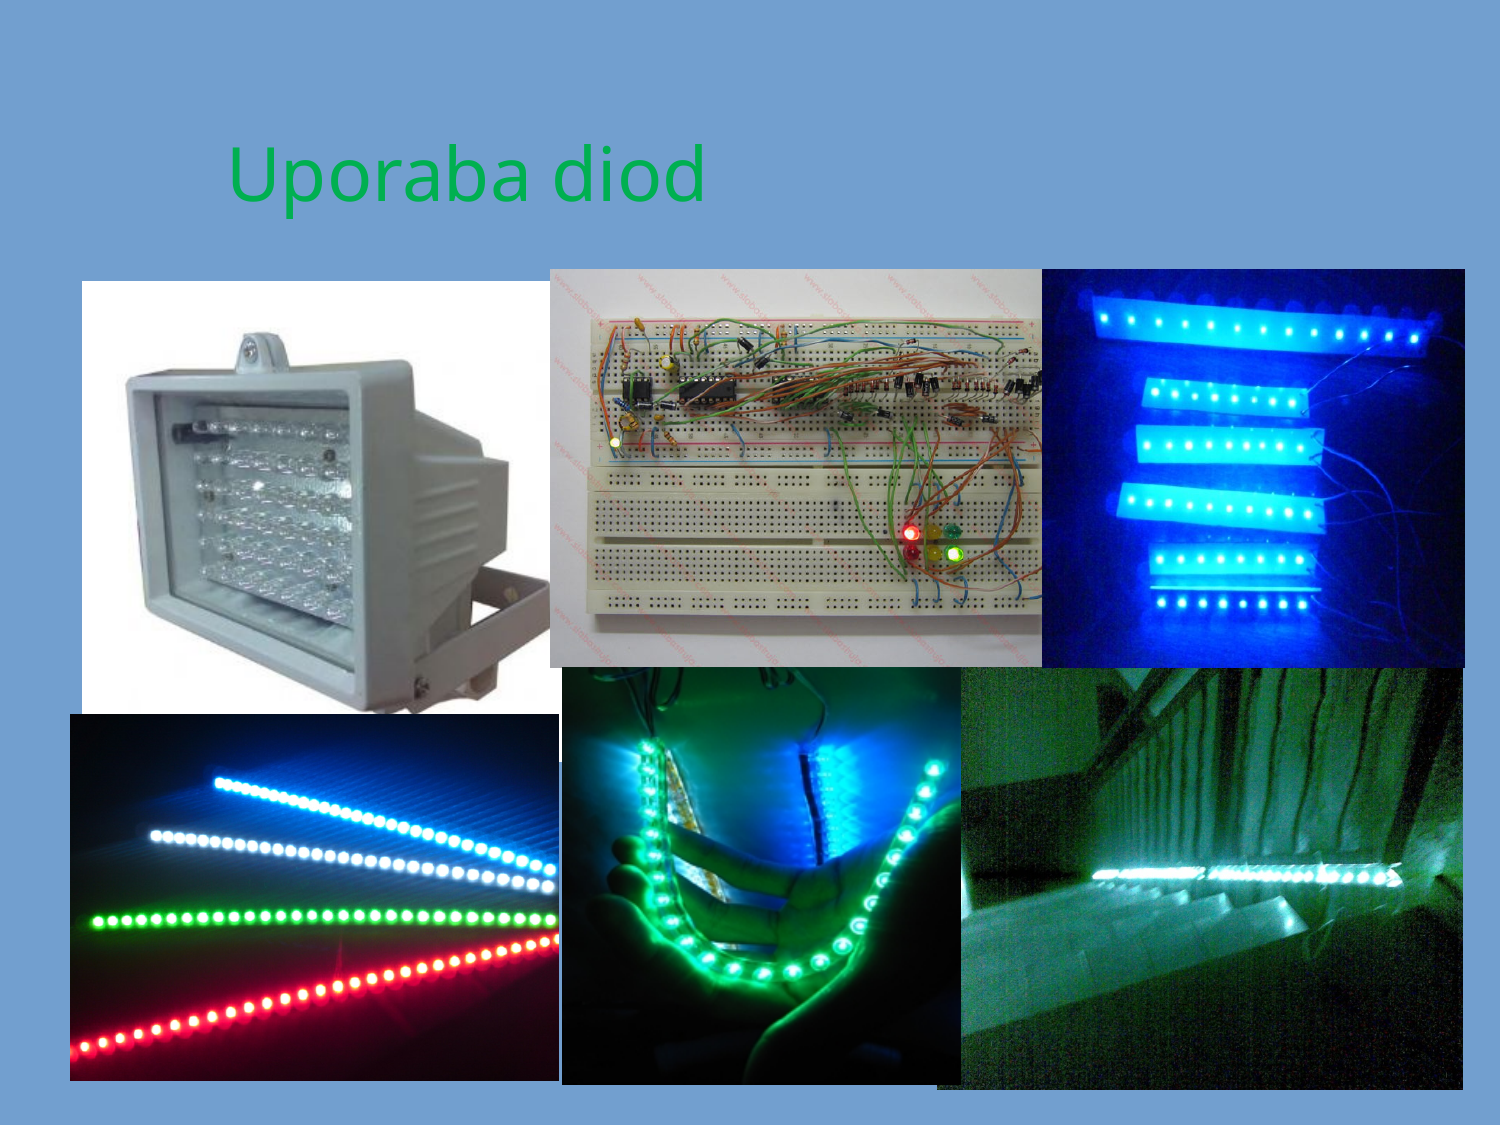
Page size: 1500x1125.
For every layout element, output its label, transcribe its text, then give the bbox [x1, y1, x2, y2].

title Uporaba diod [210, 105, 1289, 237]
picture [70, 269, 1465, 1090]
